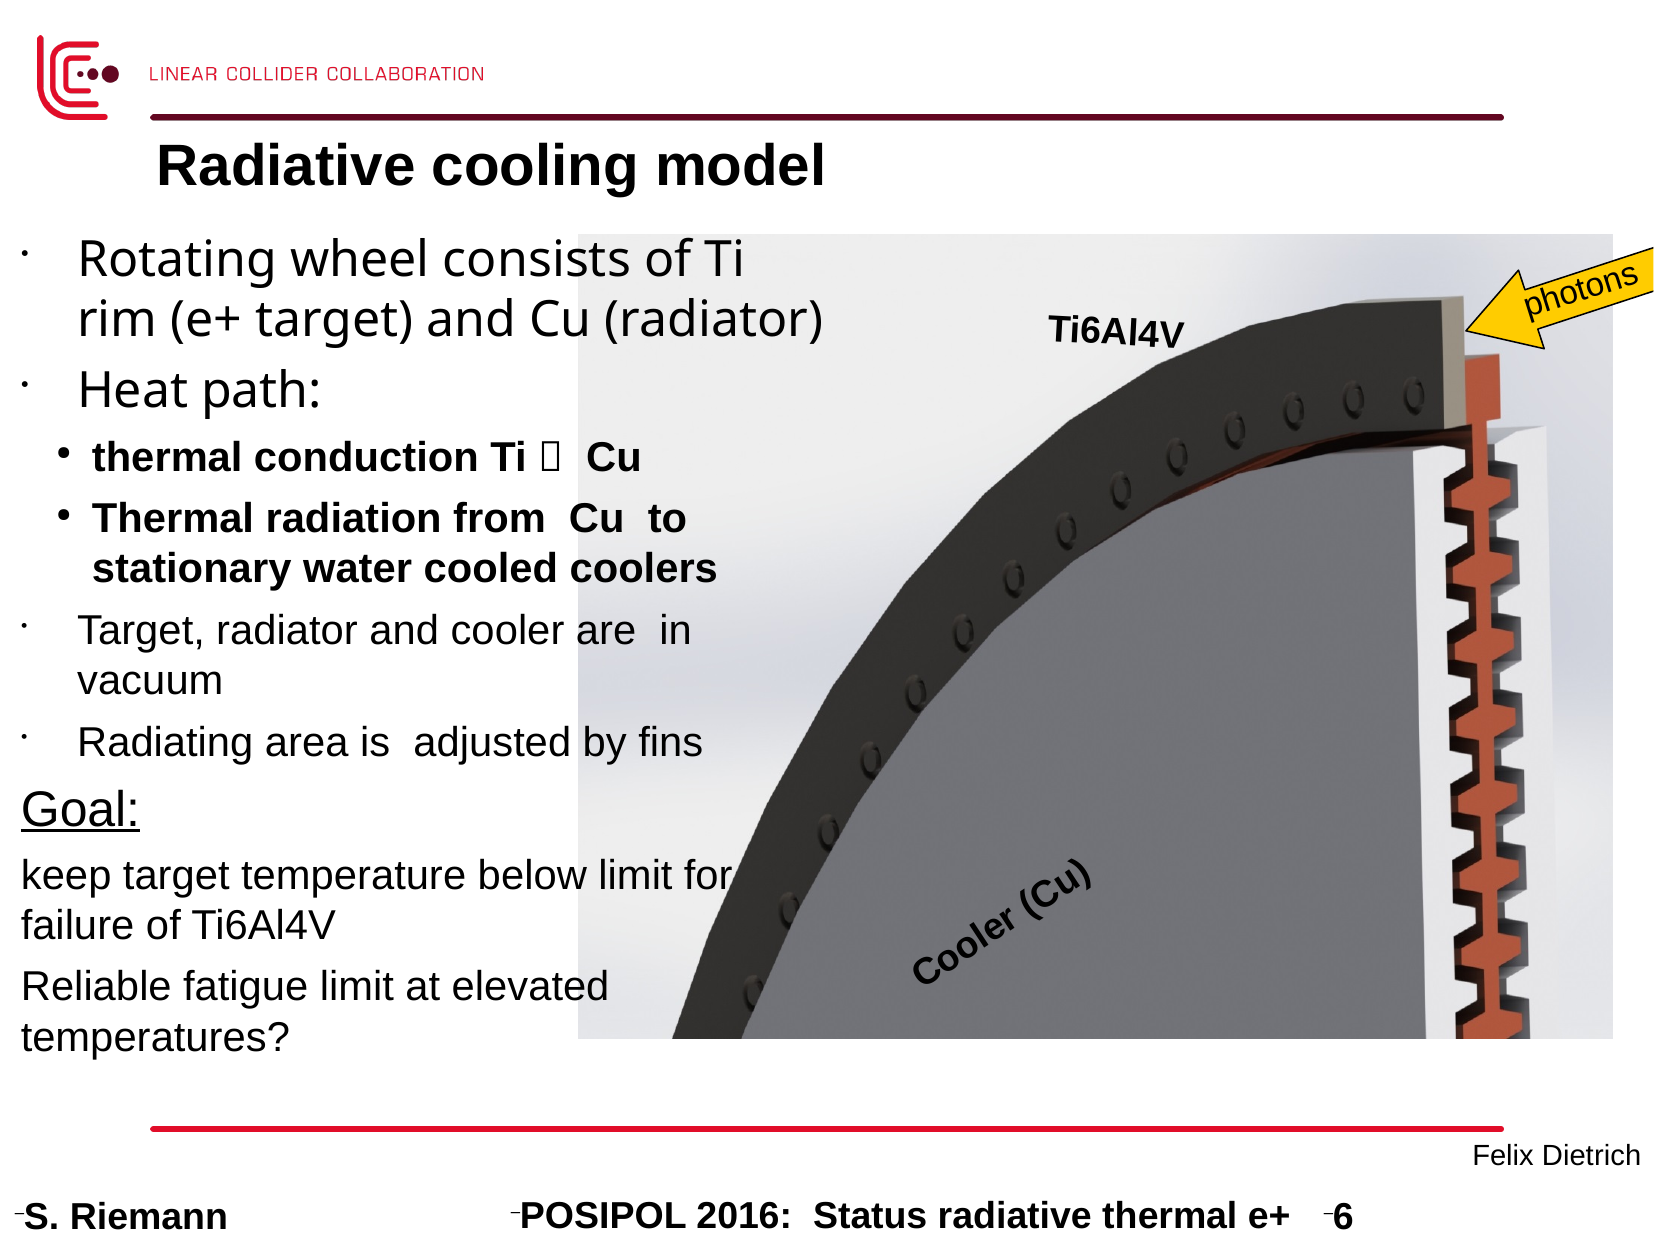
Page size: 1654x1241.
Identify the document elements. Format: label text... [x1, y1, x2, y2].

text_box photons [1501, 238, 1654, 336]
text_box Cooler (Cu) [885, 831, 1114, 1011]
picture [839, 114, 1613, 1132]
text_box Rotating wheel consists of Ti rim (e+ target) and Cu (radiator) Heat path: thermal conduction Ti  Cu Thermal radiation from Cu to stationary water cooled coolers Target, radiator and cooler are in vacuum Radiating area is adjusted by fins Goal: keep target temperature below limit for failure of Ti6Al4V Reliable fatigue limit at elevated temperatures? [5, 218, 839, 1170]
slide_number S. Riemann [0, 1185, 496, 1241]
text_box Radiative cooling model [141, 100, 1371, 225]
text_box [1465, 289, 1545, 349]
slide_number <番号> [1323, 1185, 1654, 1241]
text_box Ti6Al4V [1031, 295, 1202, 365]
text_box Felix Dietrich [1457, 1129, 1654, 1180]
text_box [1646, 247, 1654, 272]
text_box [1509, 270, 1521, 280]
footer POSIPOL 2016: Status radiative thermal e+ target cooling [496, 1183, 1323, 1241]
picture [37, 35, 483, 120]
